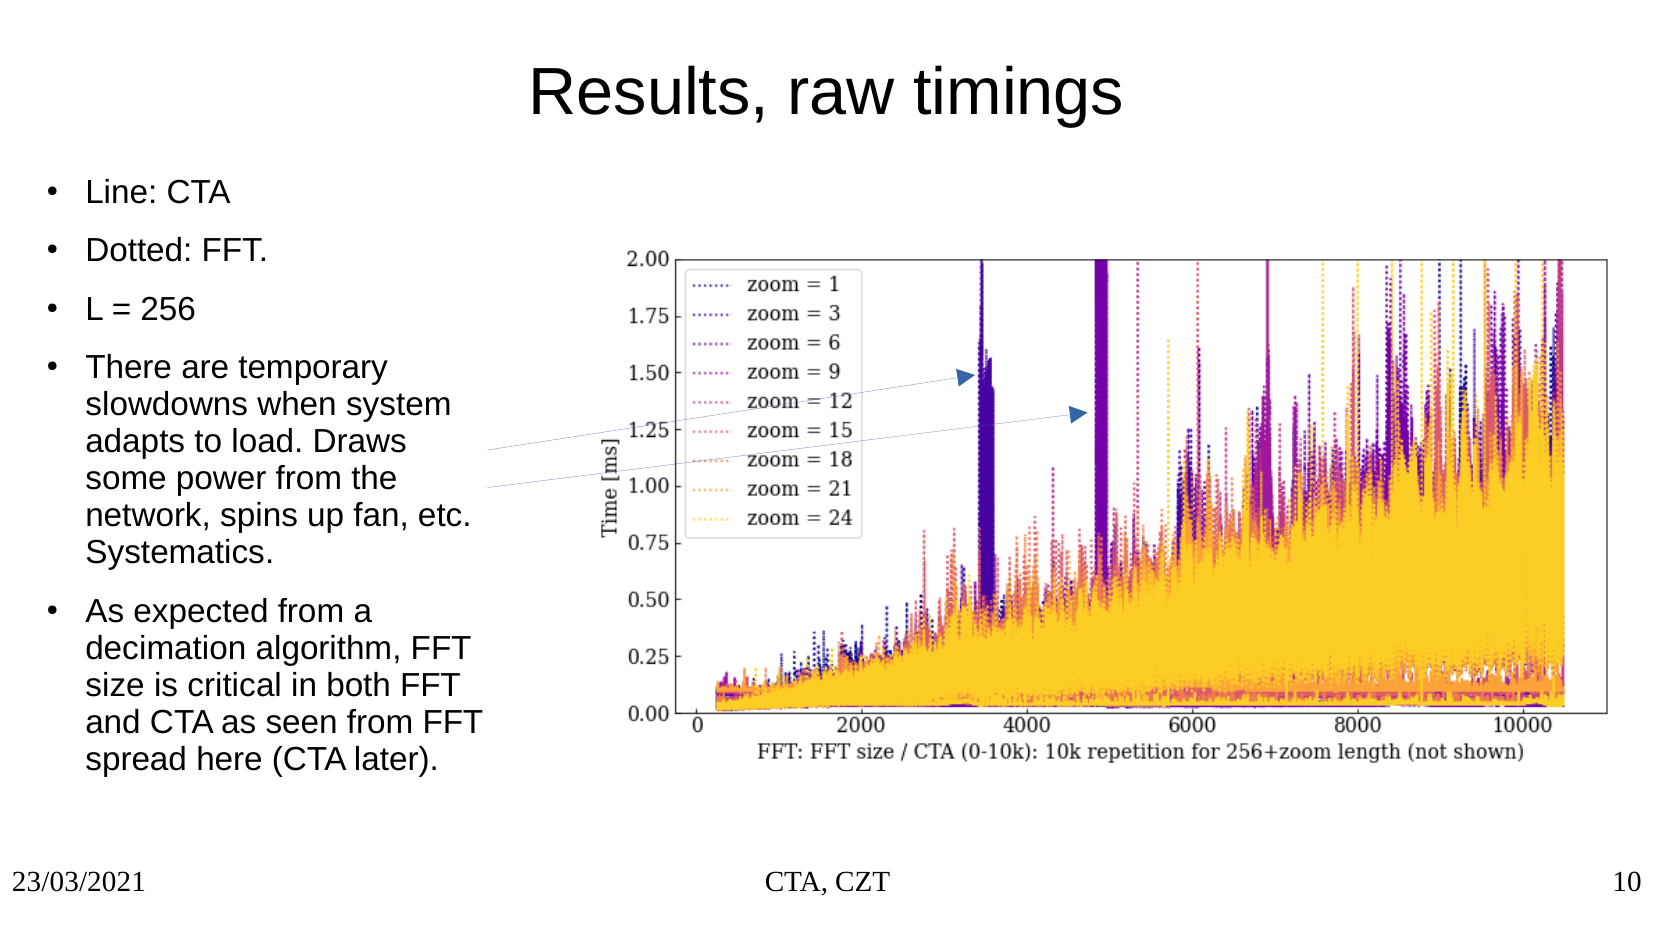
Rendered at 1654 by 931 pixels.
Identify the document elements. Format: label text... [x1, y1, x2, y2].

list Line: CTA Dotted: FFT. L = 256 There are temporary slowdowns when system adapts to load. Draws some power from the network, spins up fan, etc. Systematics. As expected from a decimation algorithm, FFT size is critical in both FFT and CTA as seen from FFT spread here (CTA later). [33, 173, 484, 788]
title Results, raw timings [82, 13, 1571, 169]
picture [525, 187, 1654, 788]
